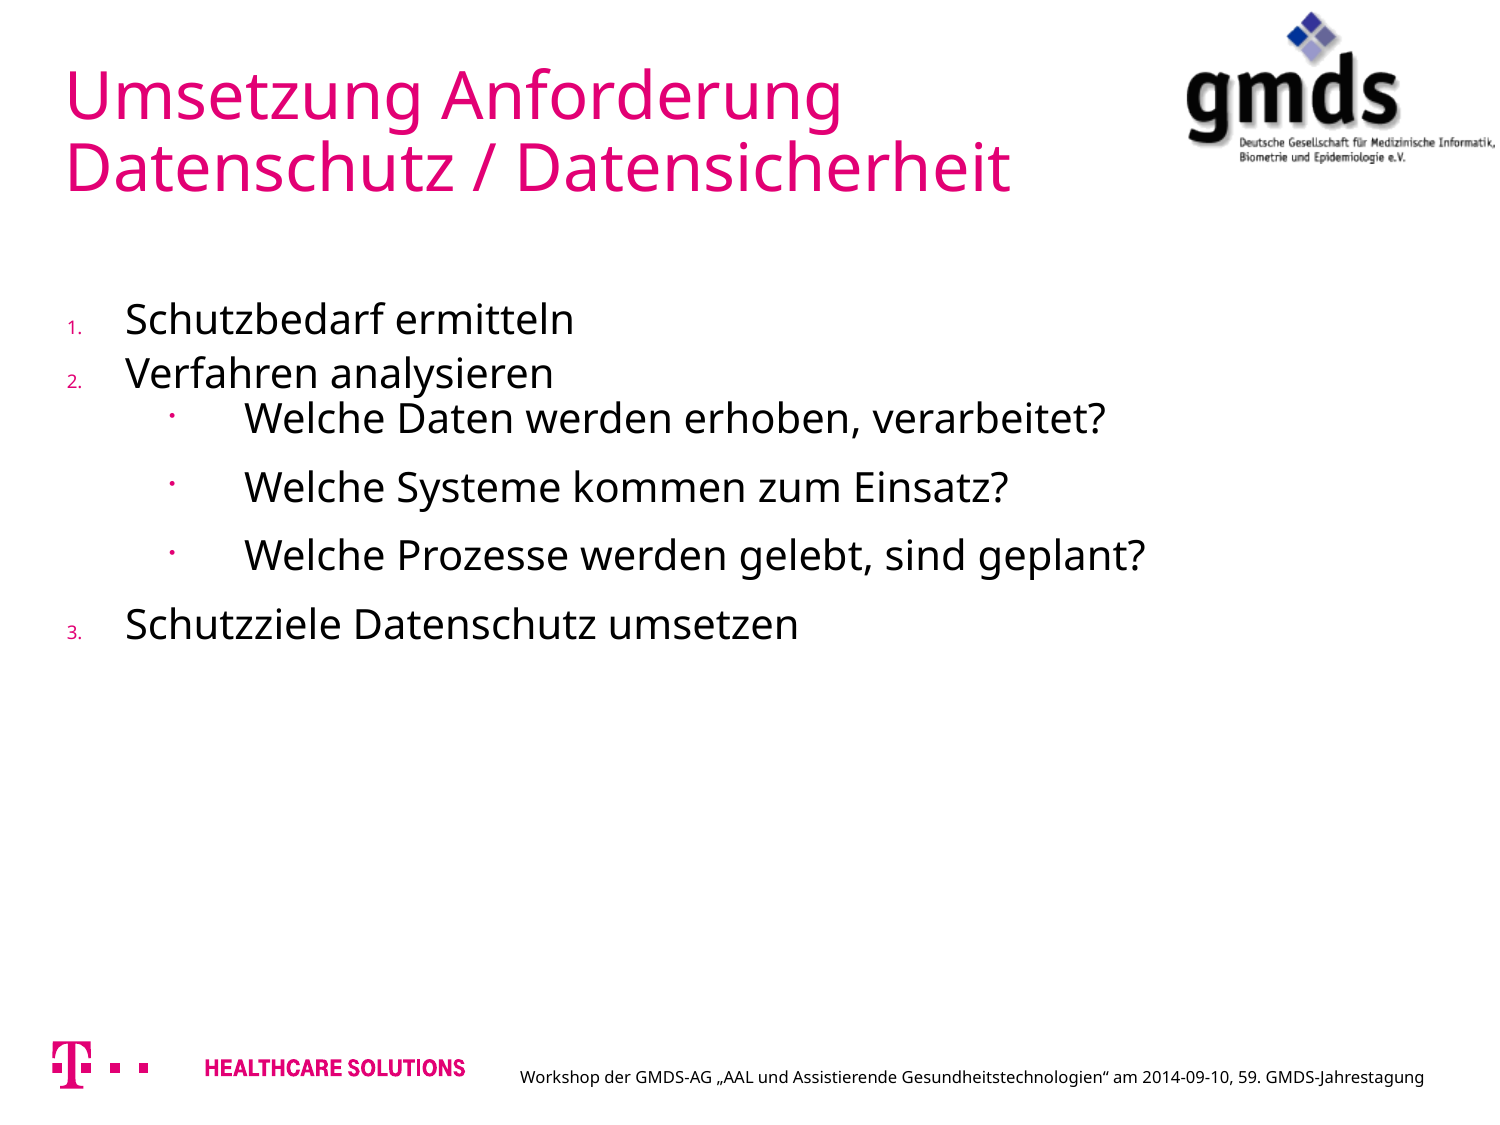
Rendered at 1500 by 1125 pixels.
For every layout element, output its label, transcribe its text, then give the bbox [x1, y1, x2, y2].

picture [1181, 8, 1495, 164]
title Umsetzung Anforderung Datenschutz / Datensicherheit [50, 54, 1179, 185]
list Schutzbedarf ermitteln Verfahren analysieren Welche Daten werden erhoben, verarbeitet? Welche Systeme kommen zum Einsatz? Welche Prozesse werden gelebt, sind geplant? Schutzziele Datenschutz umsetzen [51, 290, 1447, 994]
text_box Workshop der GMDS-AG „AAL und Assistierende Gesundheitstechnologien“ am 2014-09-10, 59. GMDS-Jahrestagung [520, 1049, 1479, 1087]
